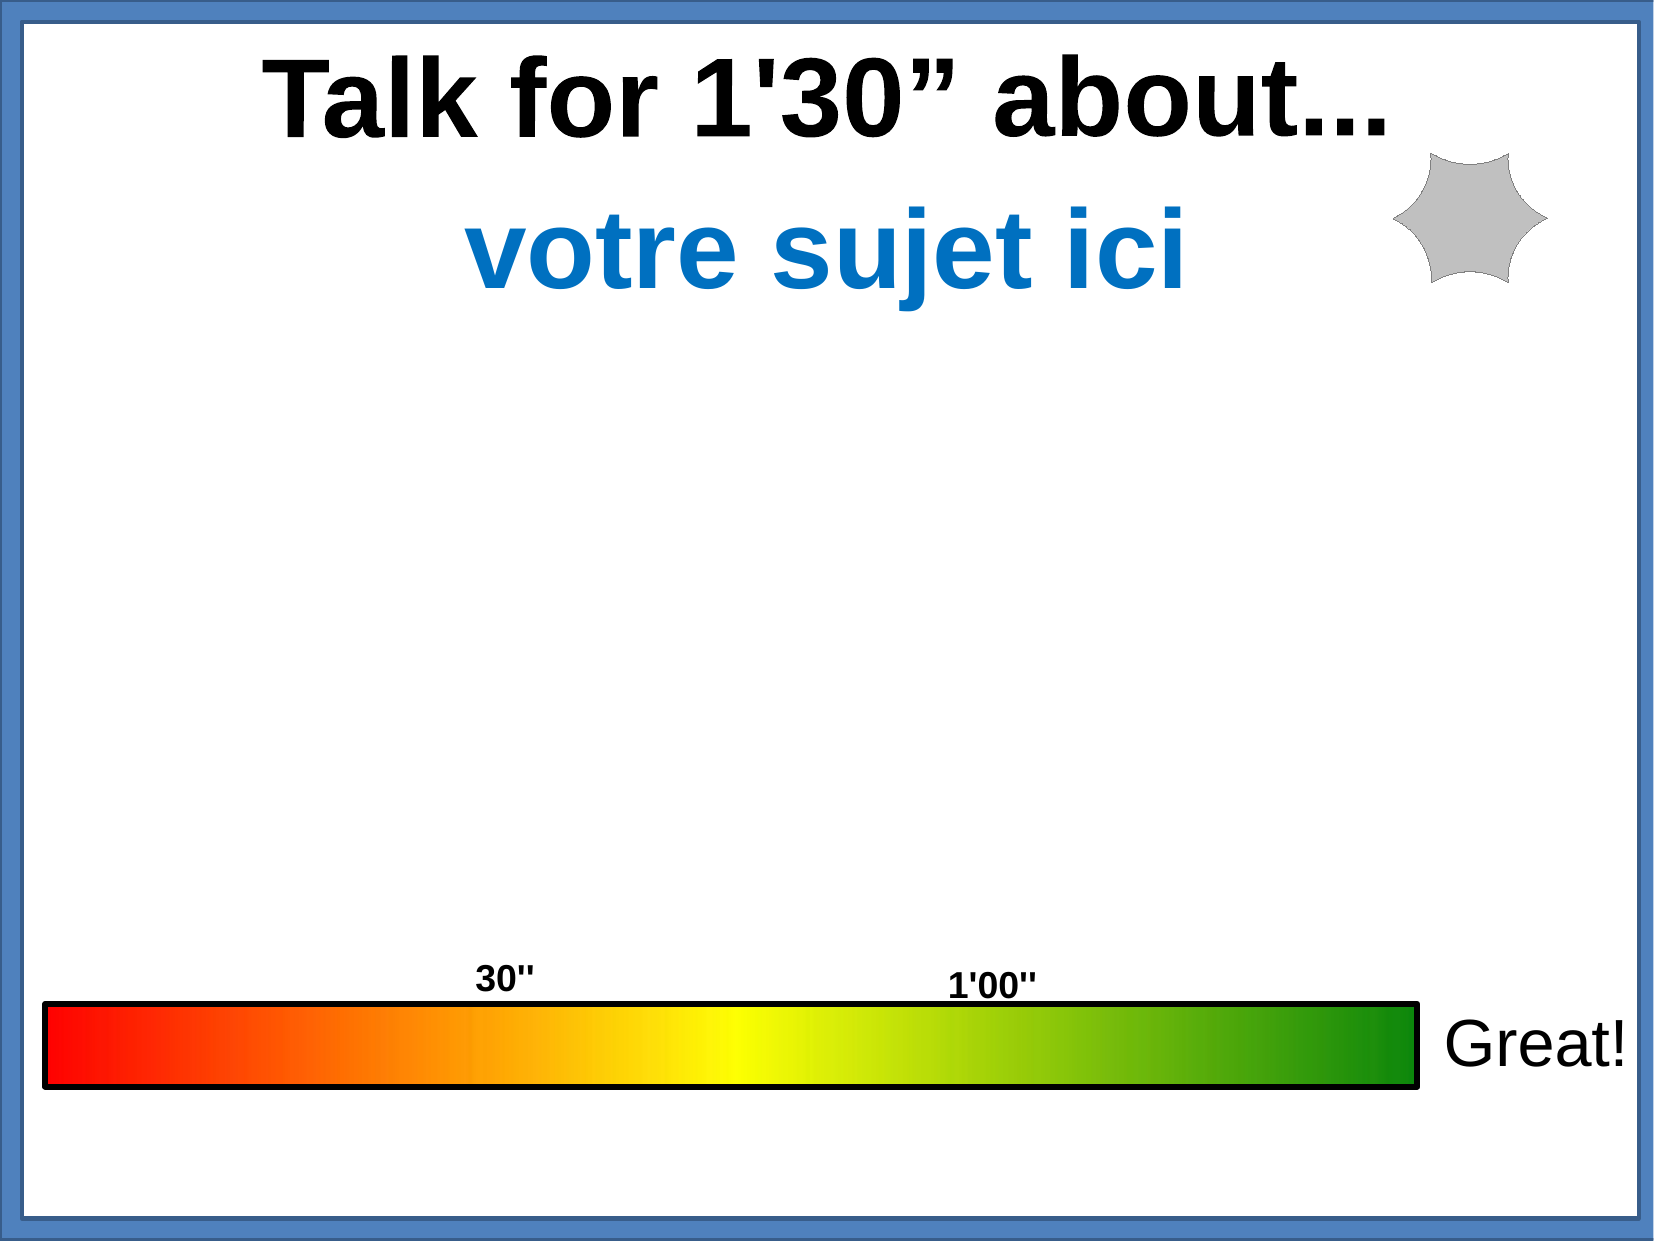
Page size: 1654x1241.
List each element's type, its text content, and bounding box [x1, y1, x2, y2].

text_box [1393, 153, 1548, 283]
text_box [0, 0, 1654, 168]
text_box Talk for 1'30” about... [23, 14, 1630, 168]
picture [48, 1007, 1414, 1084]
text_box 30'' [460, 949, 556, 1052]
text_box votre sujet ici [0, 168, 1654, 319]
text_box 1'00'' [933, 956, 1063, 1016]
text_box [0, 319, 1654, 1241]
text_box Great! [1428, 992, 1644, 1088]
